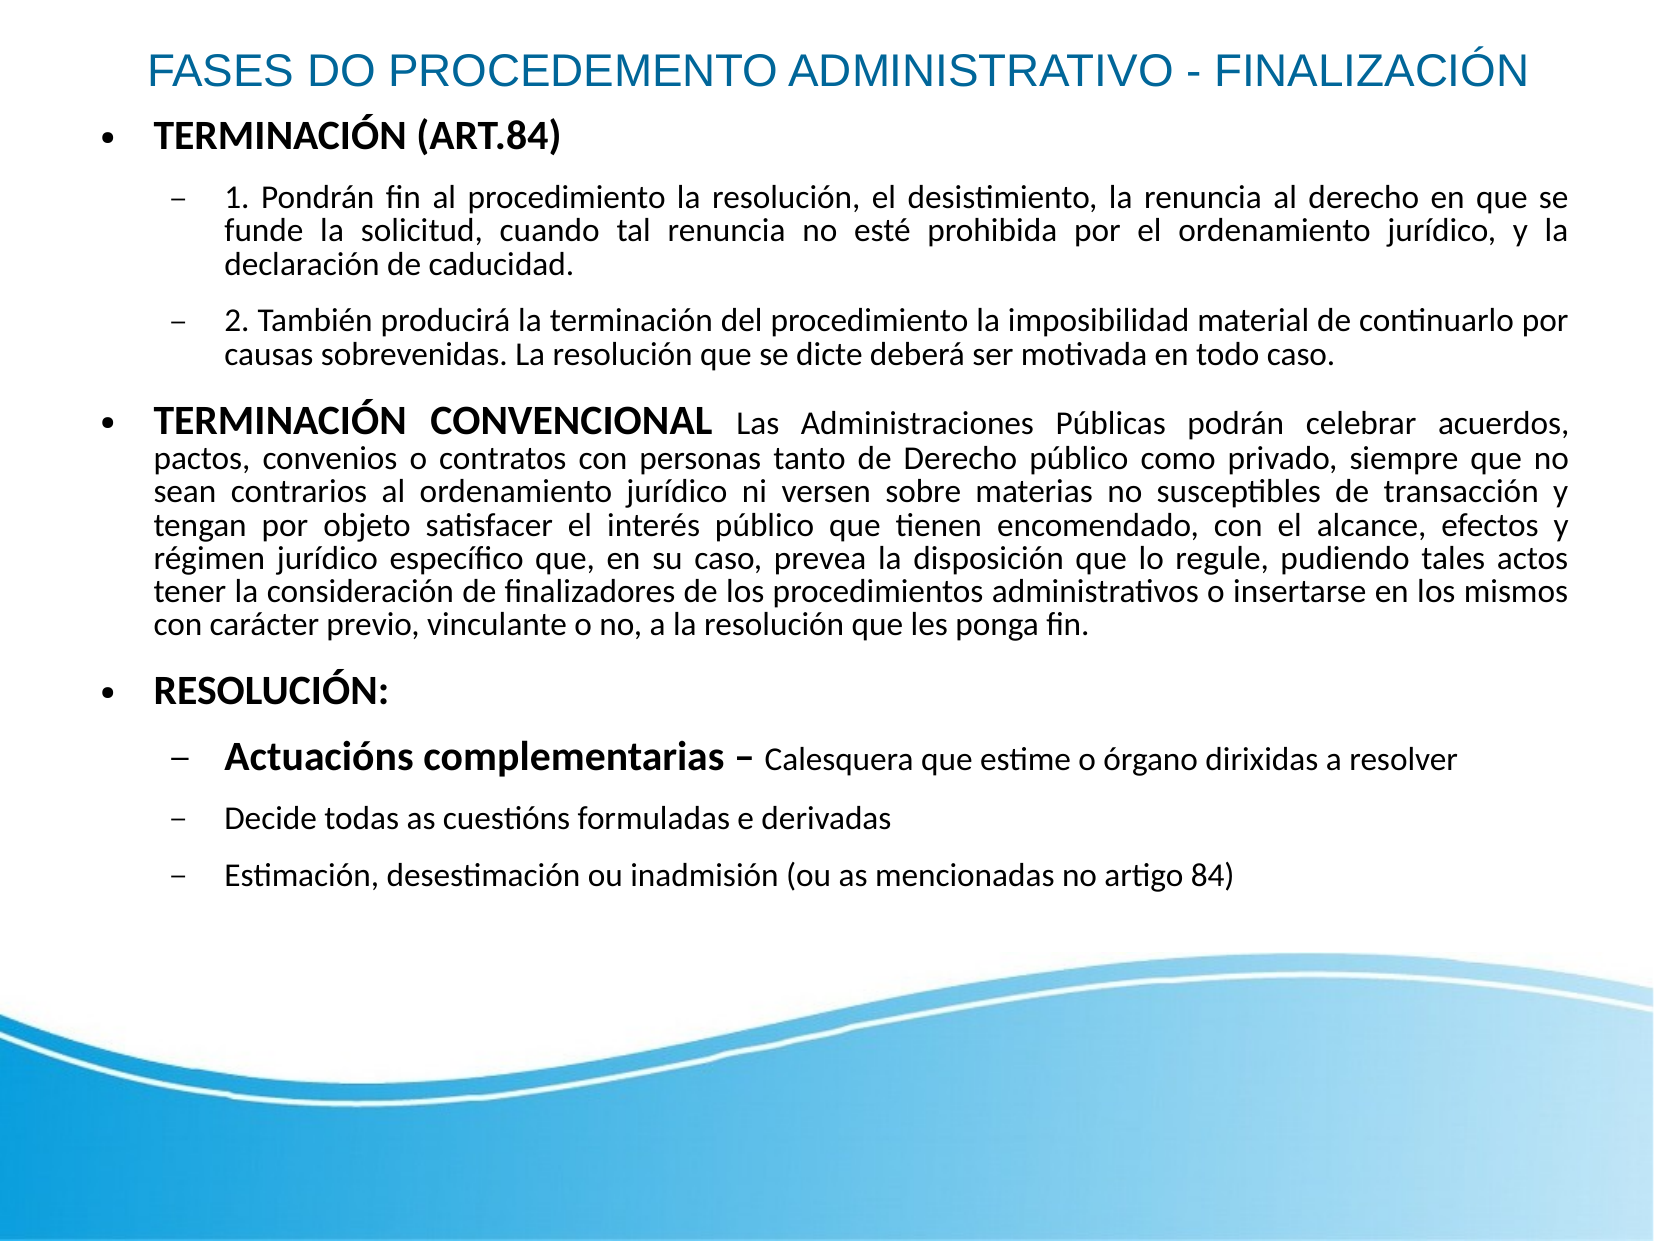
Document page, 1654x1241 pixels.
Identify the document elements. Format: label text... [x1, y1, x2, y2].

list TERMINACIÓN (ART.84) 1. Pondrán fin al procedimiento la resolución, el desistimiento, la renuncia al derecho en que se funde la solicitud, cuando tal renuncia no esté prohibida por el ordenamiento jurídico, y la declaración de caducidad. 2. También producirá la terminación del procedimiento la imposibilidad material de continuarlo por causas sobrevenidas. La resolución que se dicte deberá ser motivada en todo caso. TERMINACIÓN CONVENCIONAL Las Administraciones Públicas podrán celebrar acuerdos, pactos, convenios o contratos con personas tanto de Derecho público como privado, siempre que no sean contrarios al ordenamiento jurídico ni versen sobre materias no susceptibles de transacción y tengan por objeto satisfacer el interés público que tienen encomendado, con el alcance, efectos y régimen jurídico específico que, en su caso, prevea la disposición que lo regule, pudiendo tales actos tener la consideración de finalizadores de los procedimientos administrativos o insertarse en los mismos con carácter previo, vinculante o no, a la resolución que les ponga fin. RESOLUCIÓN: Actuacións complementarias – Calesquera que estime o órgano dirixidas a resolver Decide todas as cuestións formuladas e derivadas Estimación, desestimación ou inadmisión (ou as mencionadas no artigo 84) [82, 118, 1571, 1010]
title FASES DO PROCEDEMENTO ADMINISTRATIVO - FINALIZACIÓN [94, 23, 1583, 119]
picture [0, 952, 1654, 1241]
